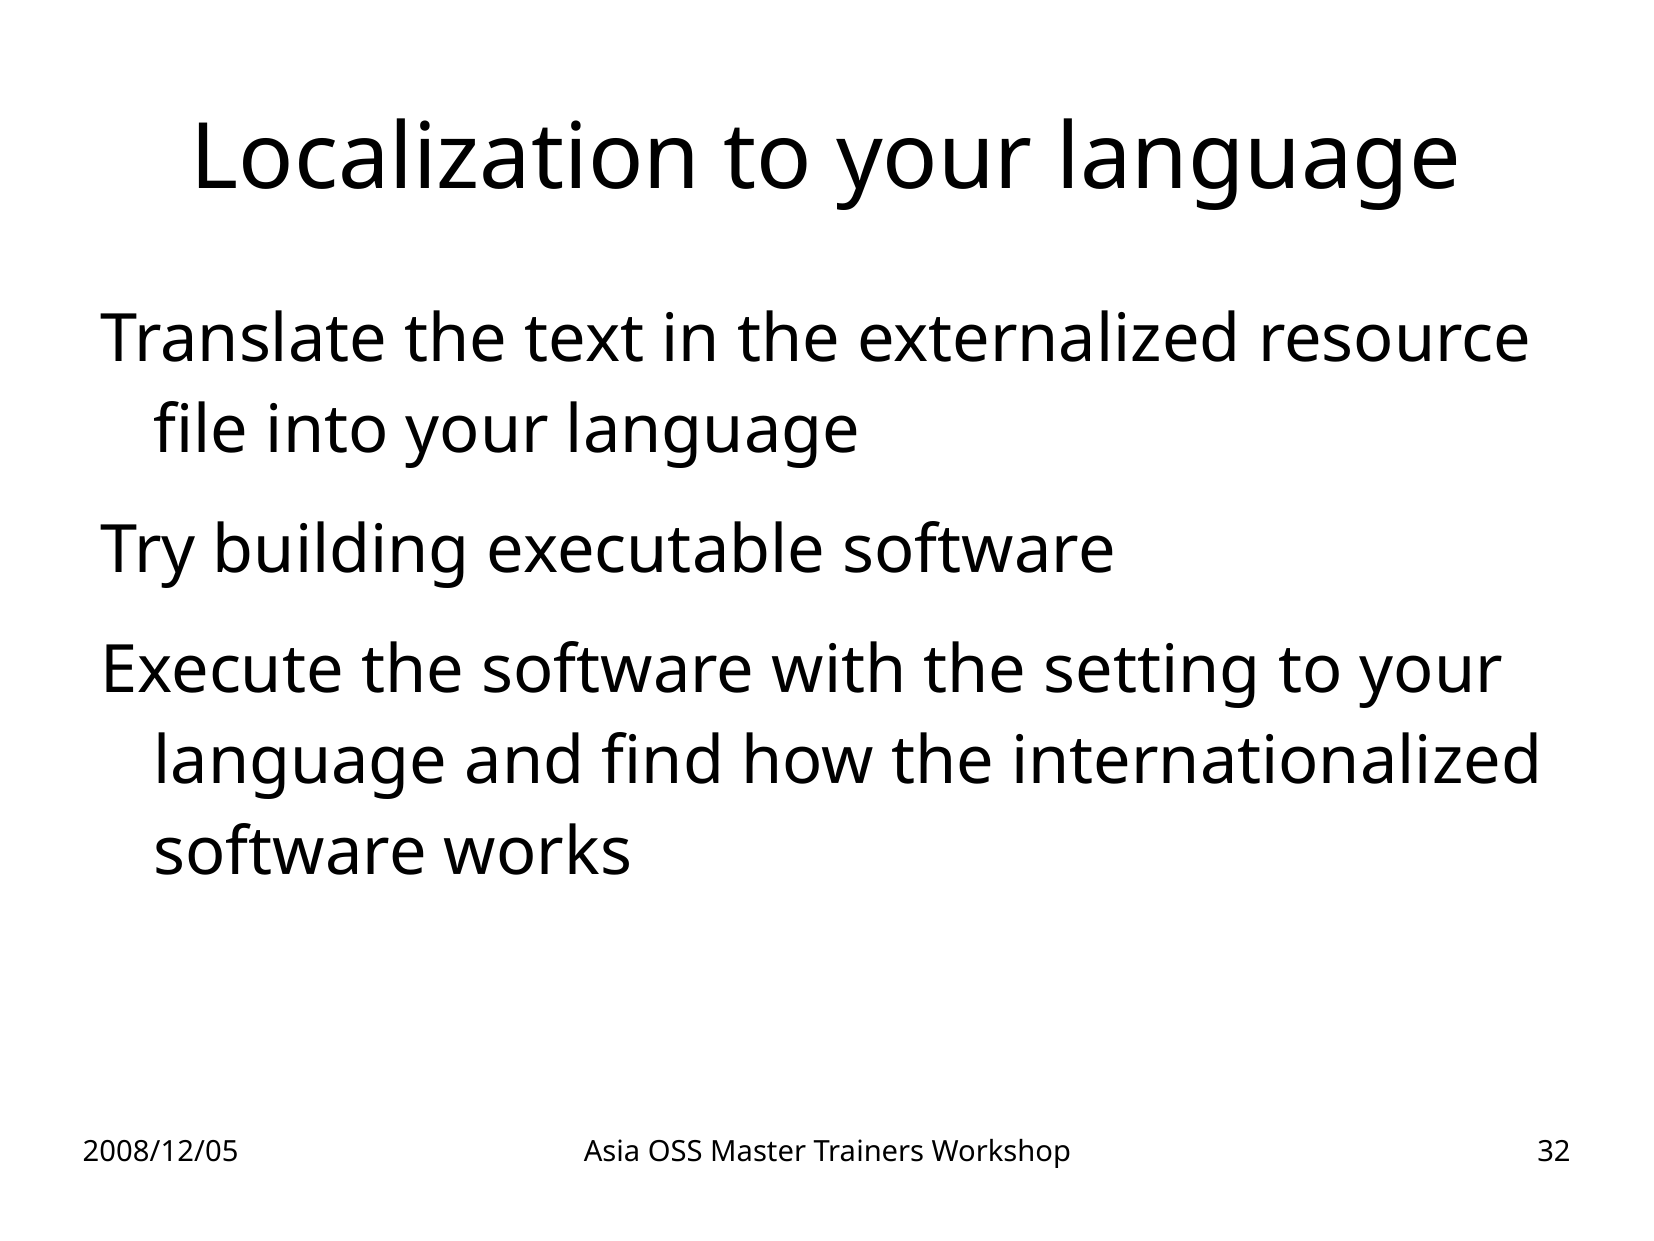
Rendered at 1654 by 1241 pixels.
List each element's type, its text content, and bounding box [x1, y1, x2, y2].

title Localization to your language [82, 56, 1571, 250]
list Translate the text in the externalized resource file into your language Try building executable software Execute the software with the setting to your language and find how the internationalized software works [82, 290, 1571, 1094]
